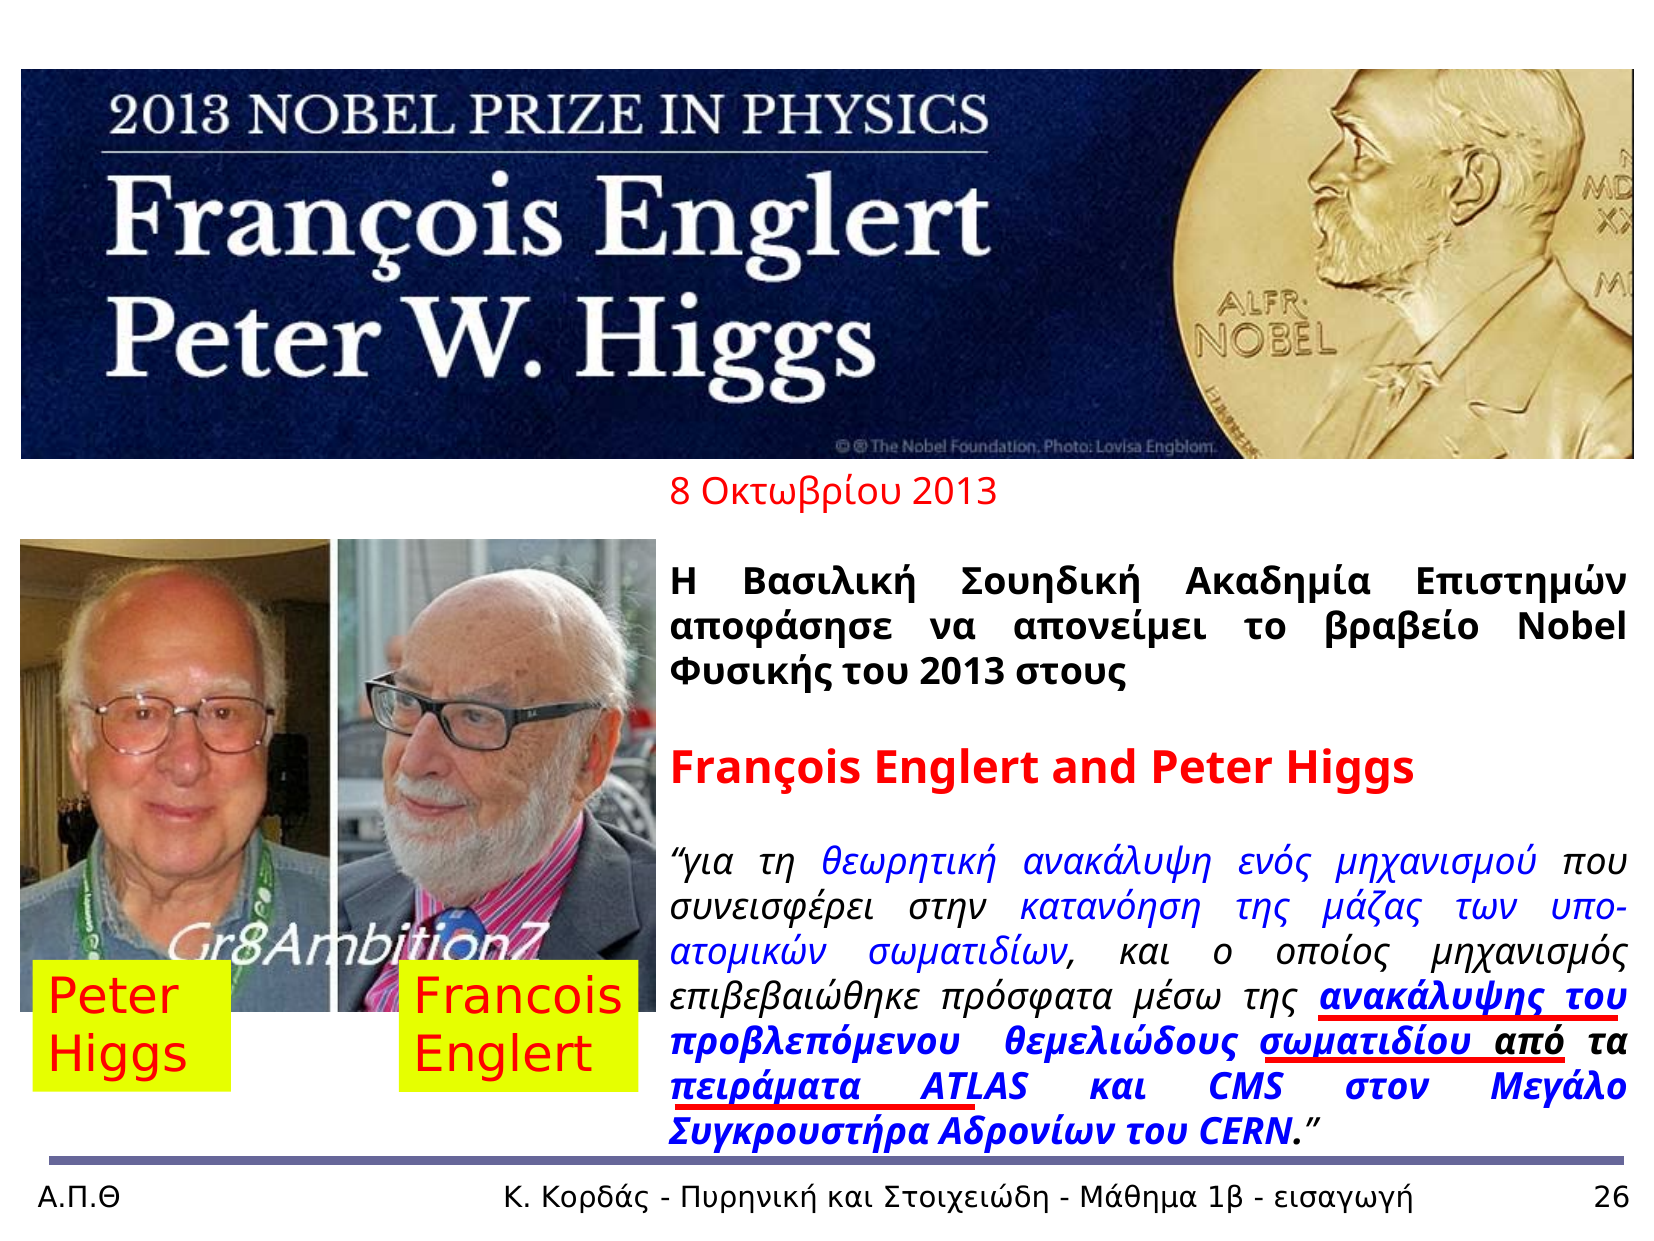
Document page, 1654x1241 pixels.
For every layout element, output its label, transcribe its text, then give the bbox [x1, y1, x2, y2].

picture [21, 69, 1634, 459]
text_box Francois Englert [398, 959, 639, 1092]
picture [20, 539, 656, 1012]
text_box Peter Higgs [32, 959, 231, 1092]
text_box 8 Οκτωβρίου 2013 Η Βασιλική Σουηδική Ακαδημία Επιστημών αποφάσησε να απονείμει το βραβείο Nobel Φυσικής του 2013 στους François Englert and Peter Higgs “για τη θεωρητική ανακάλυψη ενός μηχανισμού που συνεισφέρει στην κατανόηση της μάζας των υπο-ατομικών σωματιδίων, και ο οποίος μηχανισμός επιβεβαιώθηκε πρόσφατα μέσω της ανακάλυψης του προβλεπόμενου θεμελιώδους σωματιδίου από τα πειράματα ATLAS και CMS στον Μεγάλο Συγκρουστήρα Αδρονίων του CERN.” [669, 467, 1629, 952]
